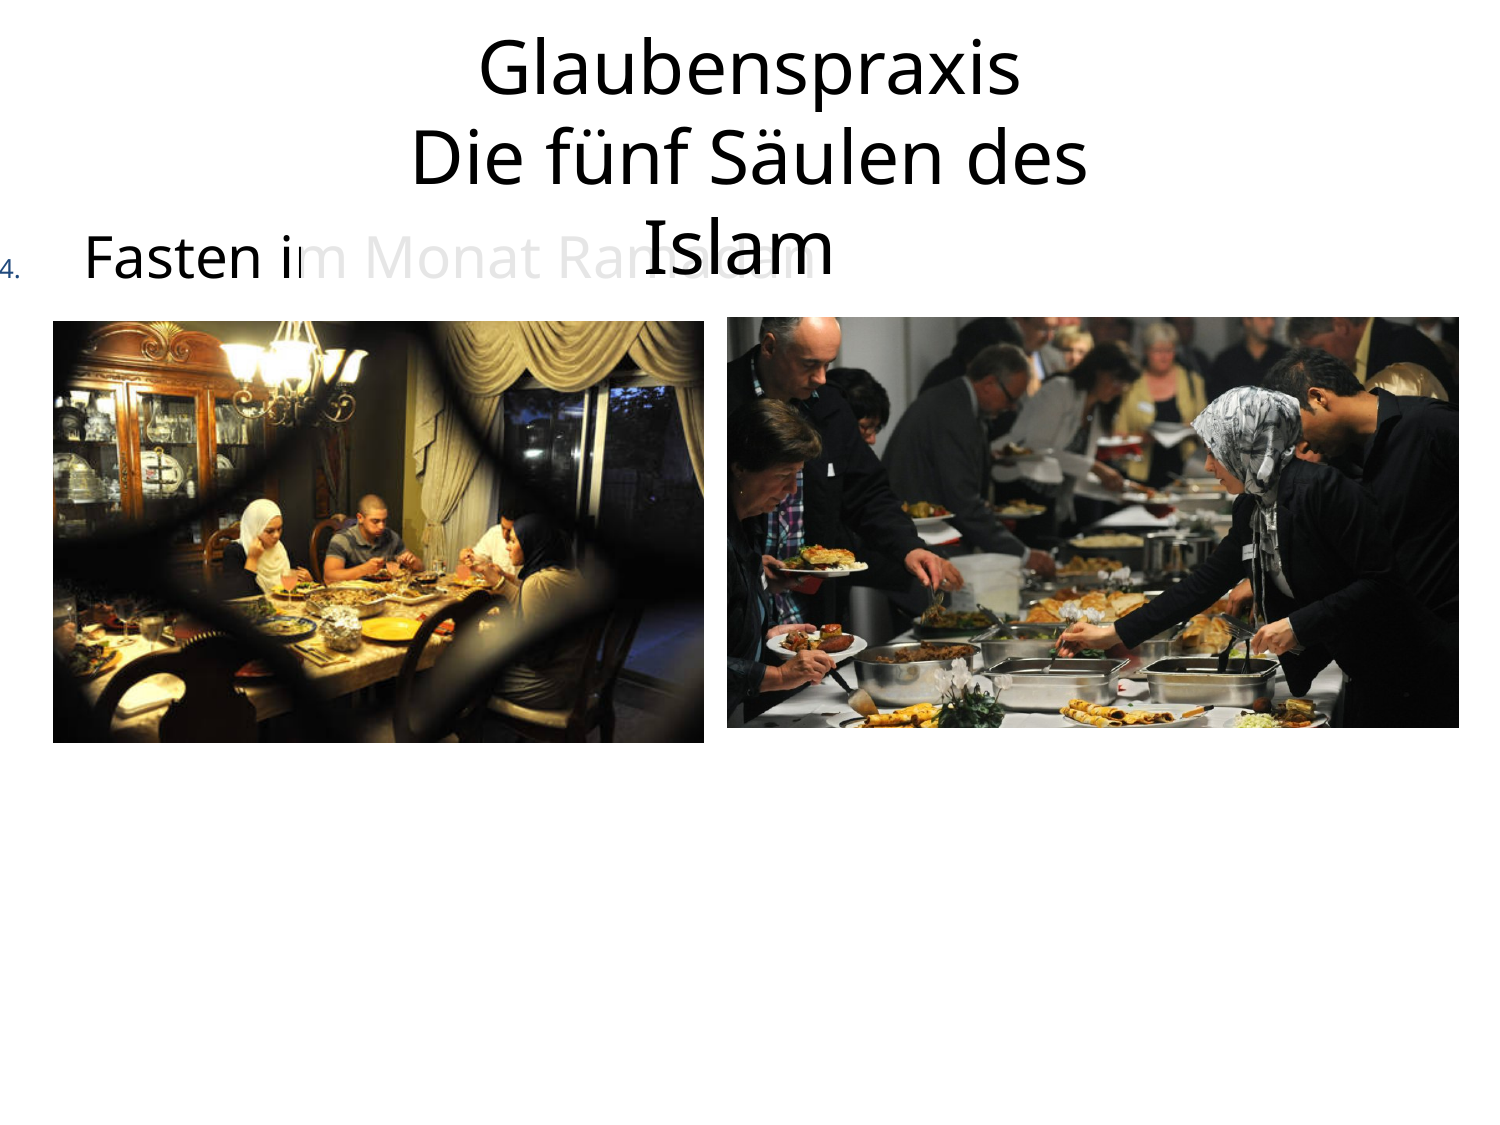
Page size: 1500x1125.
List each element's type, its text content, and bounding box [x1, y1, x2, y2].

picture [53, 320, 705, 743]
title Glaubenspraxis Die fünf Säulen des Islam [301, 12, 1199, 215]
text_box Fasten im Monat Ramadan [0, 208, 852, 303]
picture [726, 316, 1459, 728]
